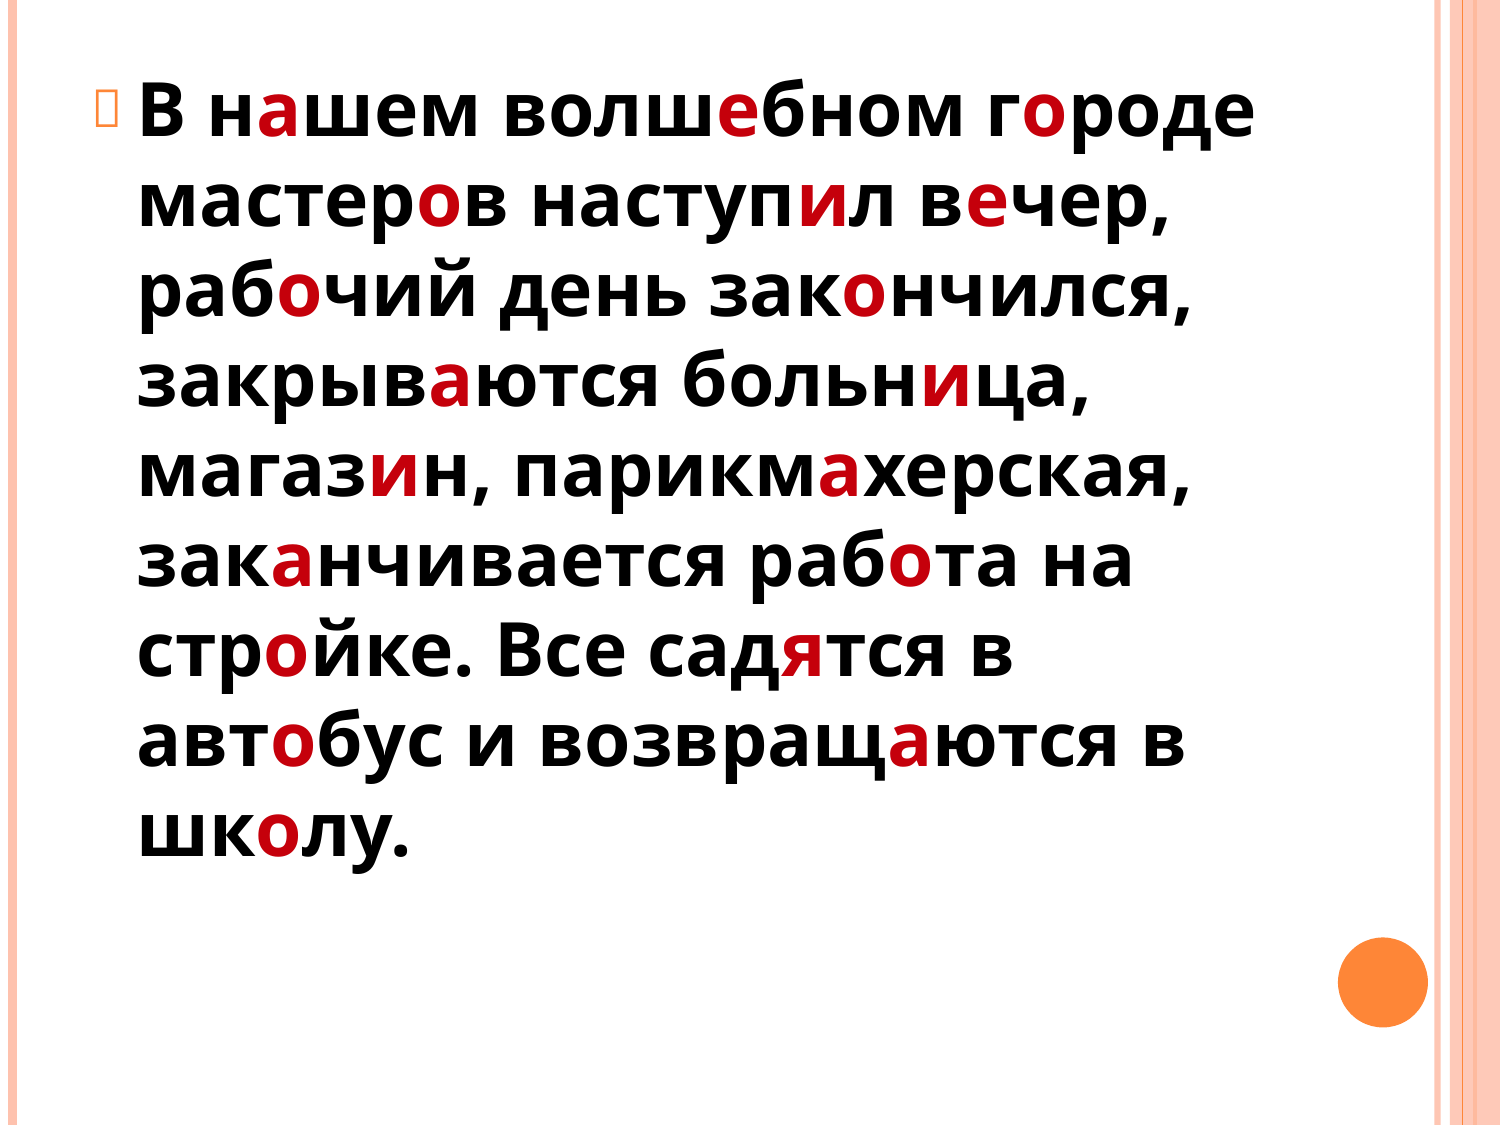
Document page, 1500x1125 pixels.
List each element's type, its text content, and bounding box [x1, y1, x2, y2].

title [75, 45, 1300, 233]
list В нашем волшебном городе мастеров наступил вечер, рабочий день закончился, закрываются больница, магазин, парикмахерская, заканчивается работа на стройке. Все садятся в автобус и возвращаются в школу. [76, 54, 1302, 854]
